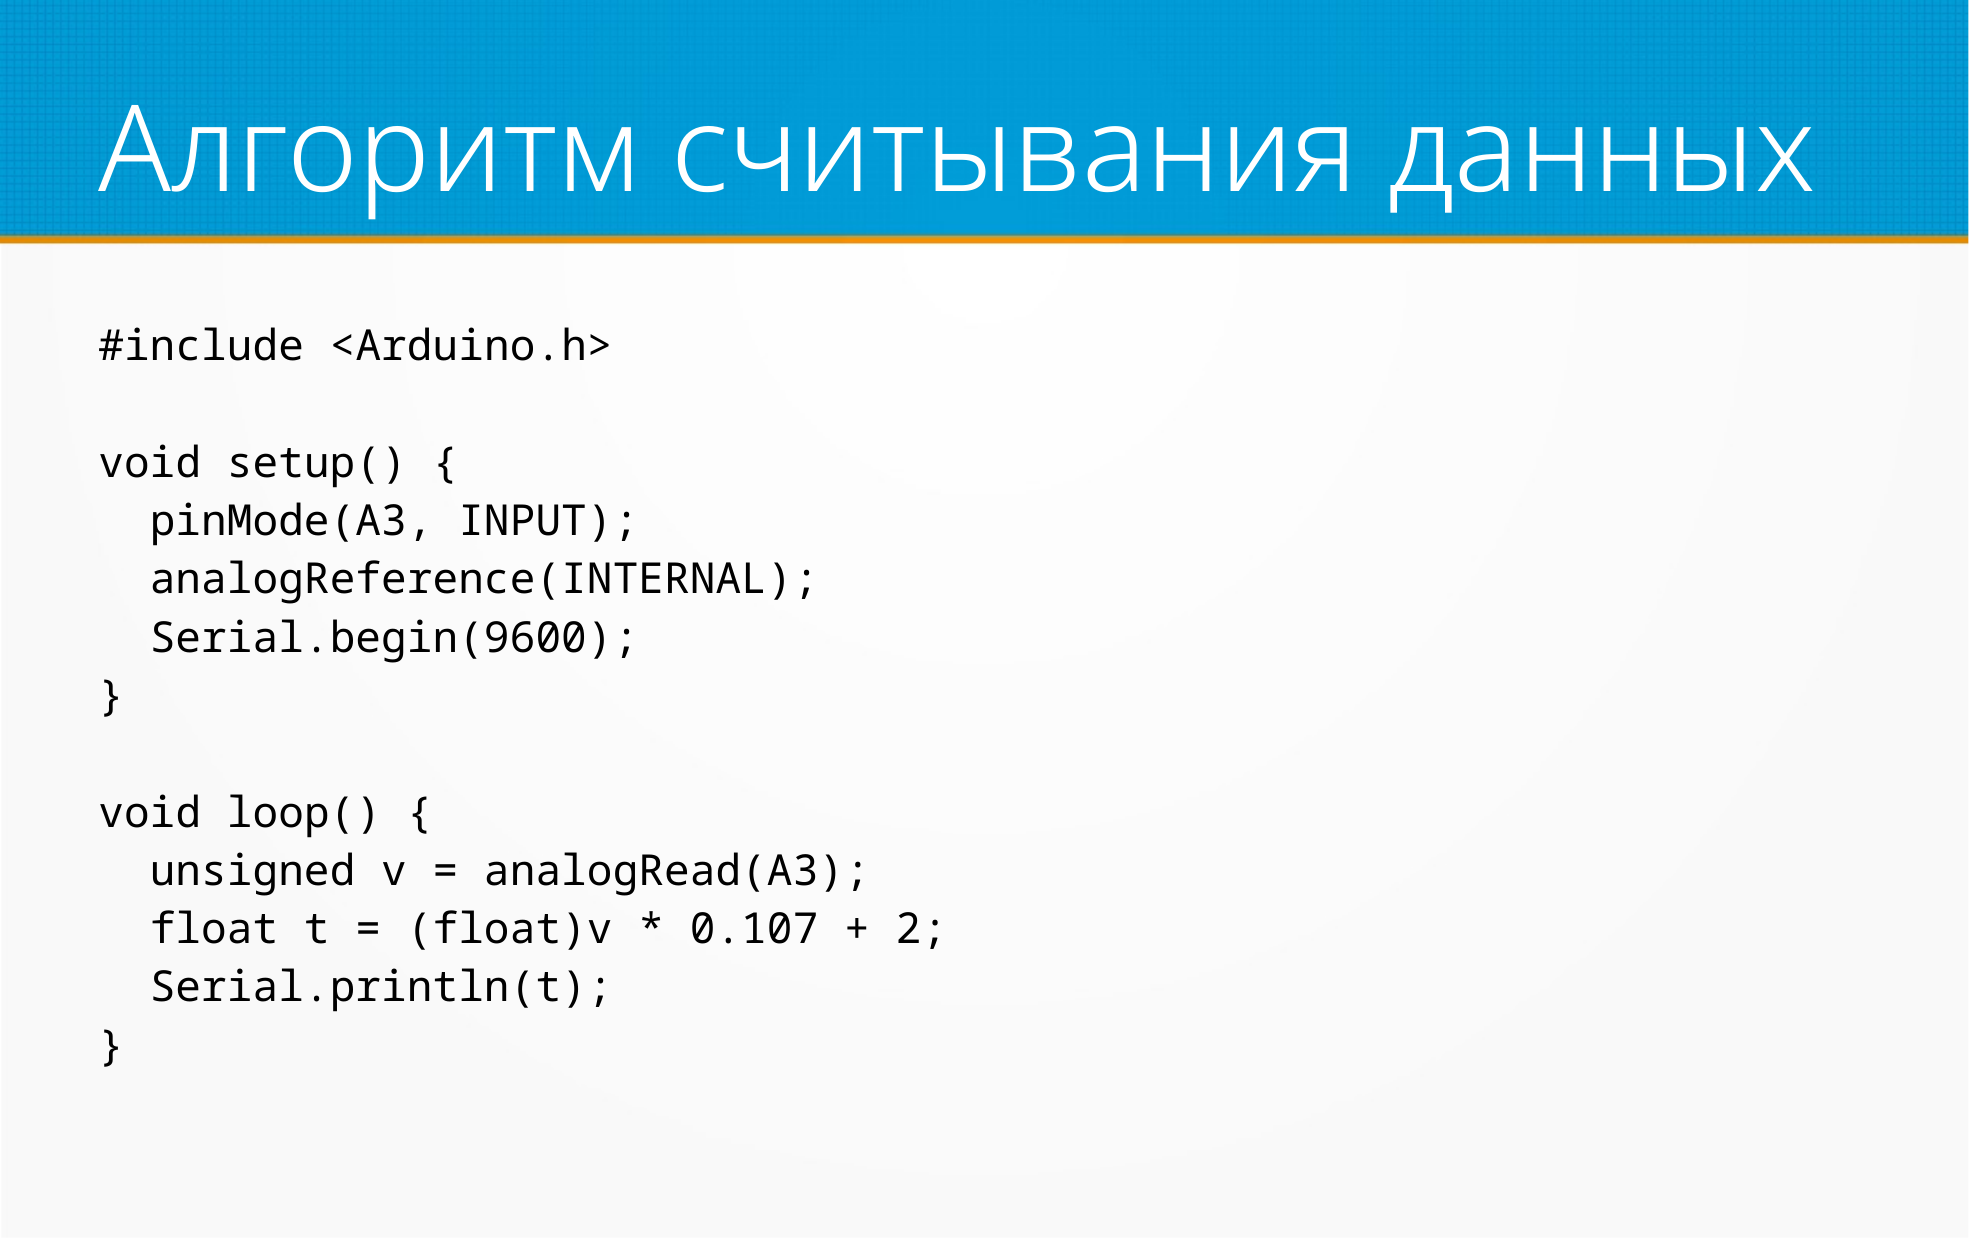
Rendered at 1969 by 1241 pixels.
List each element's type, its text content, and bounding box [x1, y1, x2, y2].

picture [0, 233, 1969, 1241]
list #include <Arduino.h> void setup() { pinMode(A3, INPUT); analogReference(INTERNAL); Serial.begin(9600); } void loop() { unsigned v = analogRead(A3); float t = (float)v * 0.107 + 2; Serial.println(t); } [98, 315, 1861, 1081]
title Алгоритм считывания данных [98, 19, 1870, 227]
